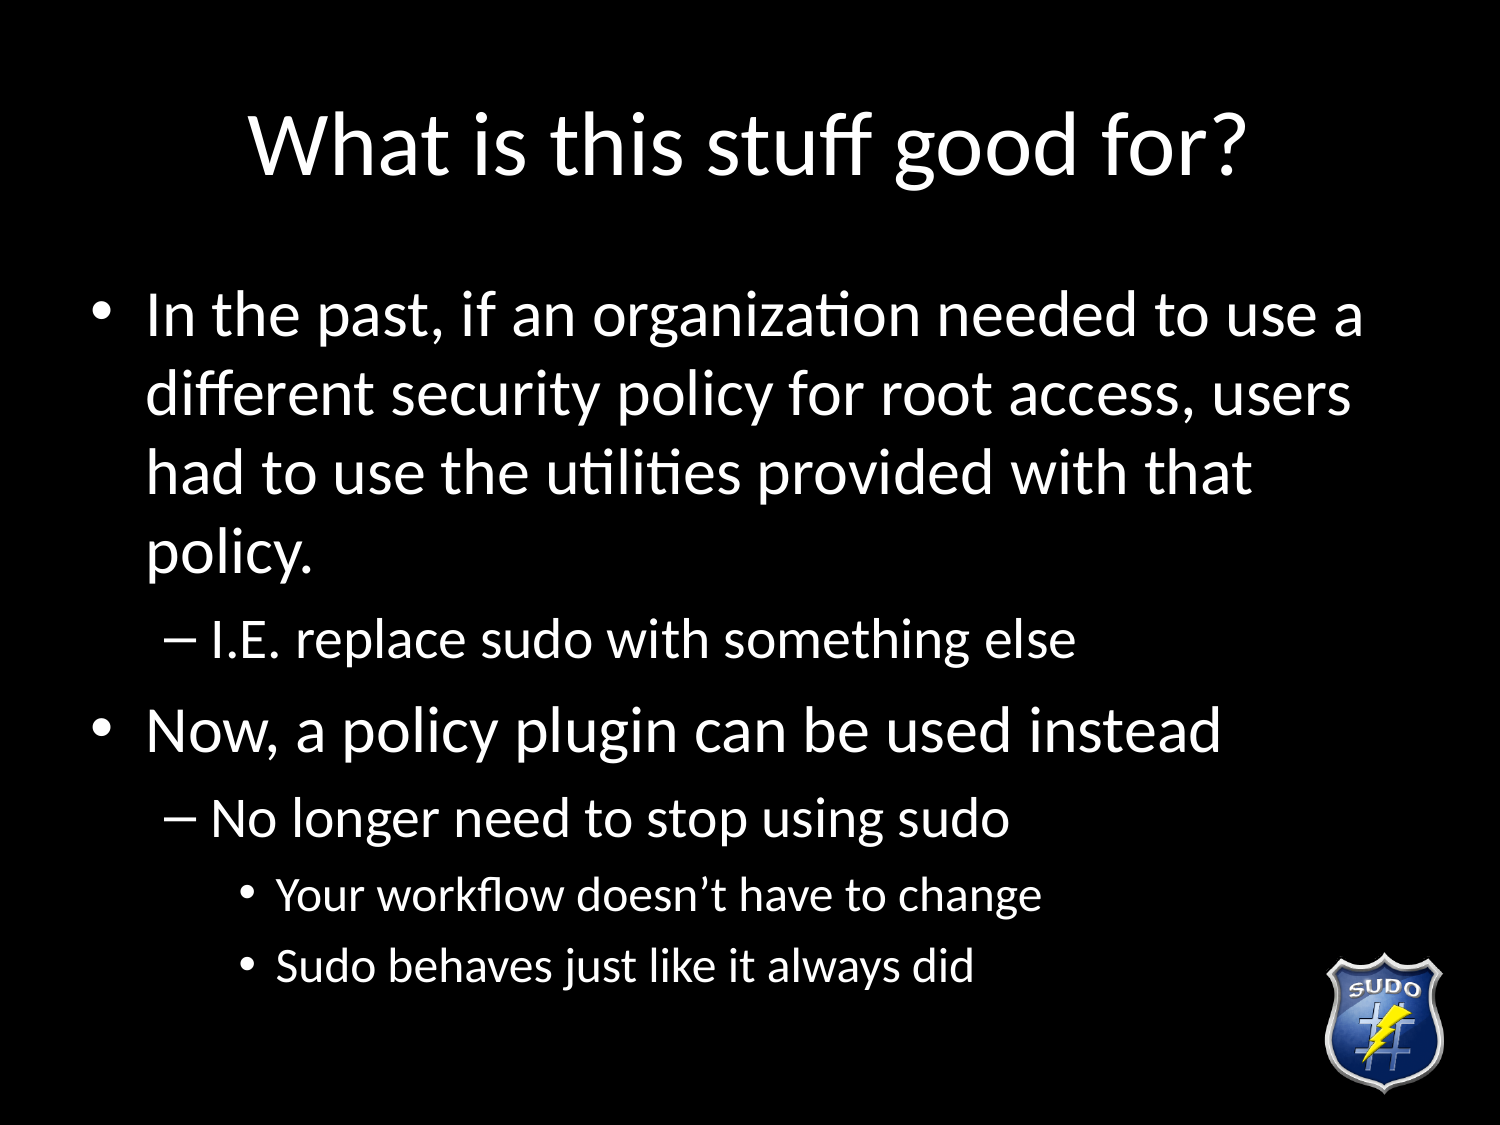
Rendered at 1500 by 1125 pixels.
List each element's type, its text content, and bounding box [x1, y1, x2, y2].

list In the past, if an organization needed to use a different security policy for root access, users had to use the utilities provided with that policy. I.E. replace sudo with something else Now, a policy plugin can be used instead No longer need to stop using sudo Your workflow doesn’t have to change Sudo behaves just like it always did [75, 262, 1426, 1005]
title What is this stuff good for? [75, 45, 1426, 233]
picture [1315, 949, 1453, 1103]
